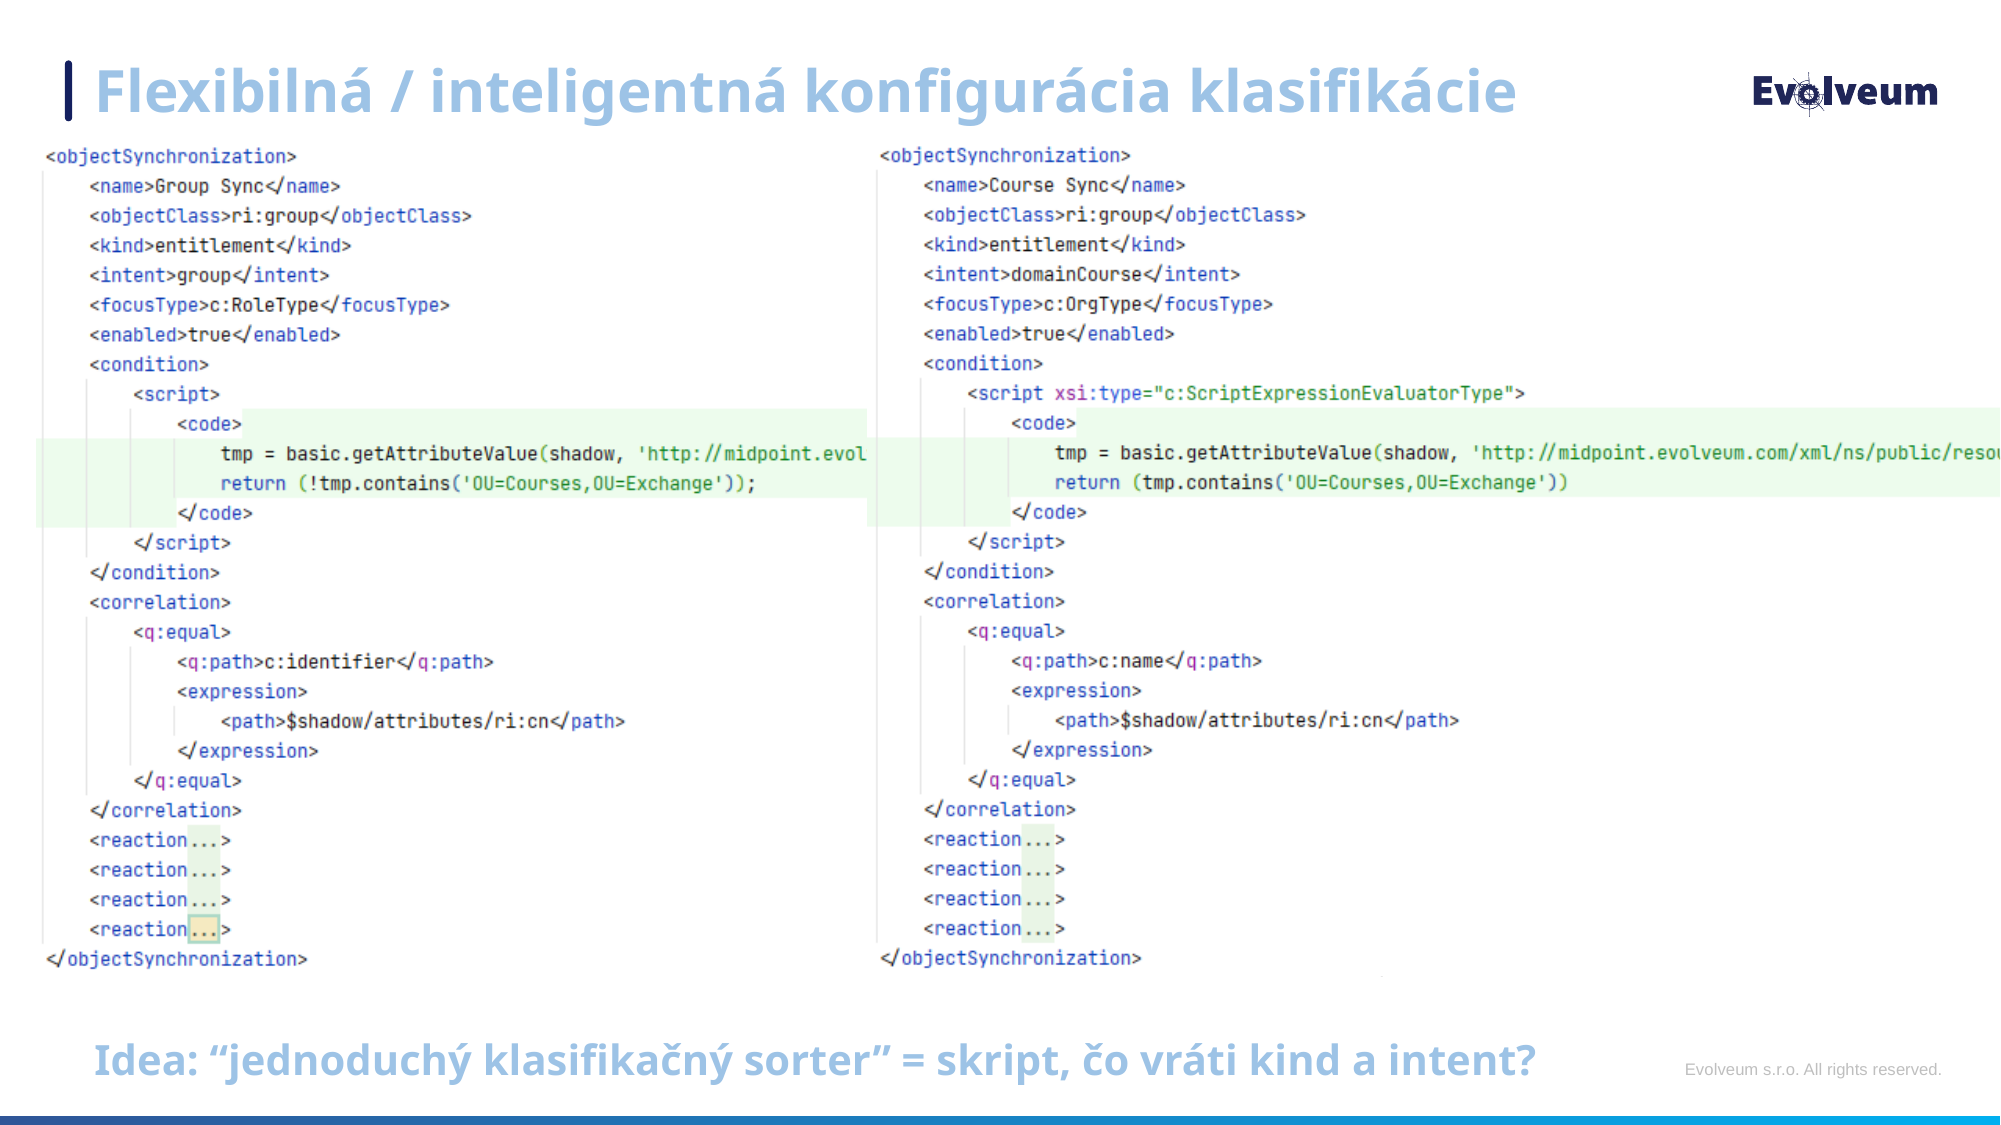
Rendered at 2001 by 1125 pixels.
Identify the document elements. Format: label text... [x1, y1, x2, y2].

title Flexibilná / inteligentná konfigurácia klasifikácie [94, 47, 1687, 133]
text_box Idea: “jednoduchý klasifikačný sorter” = skript, čo vráti kind a intent? [94, 1033, 1684, 1084]
picture [36, 142, 2001, 977]
